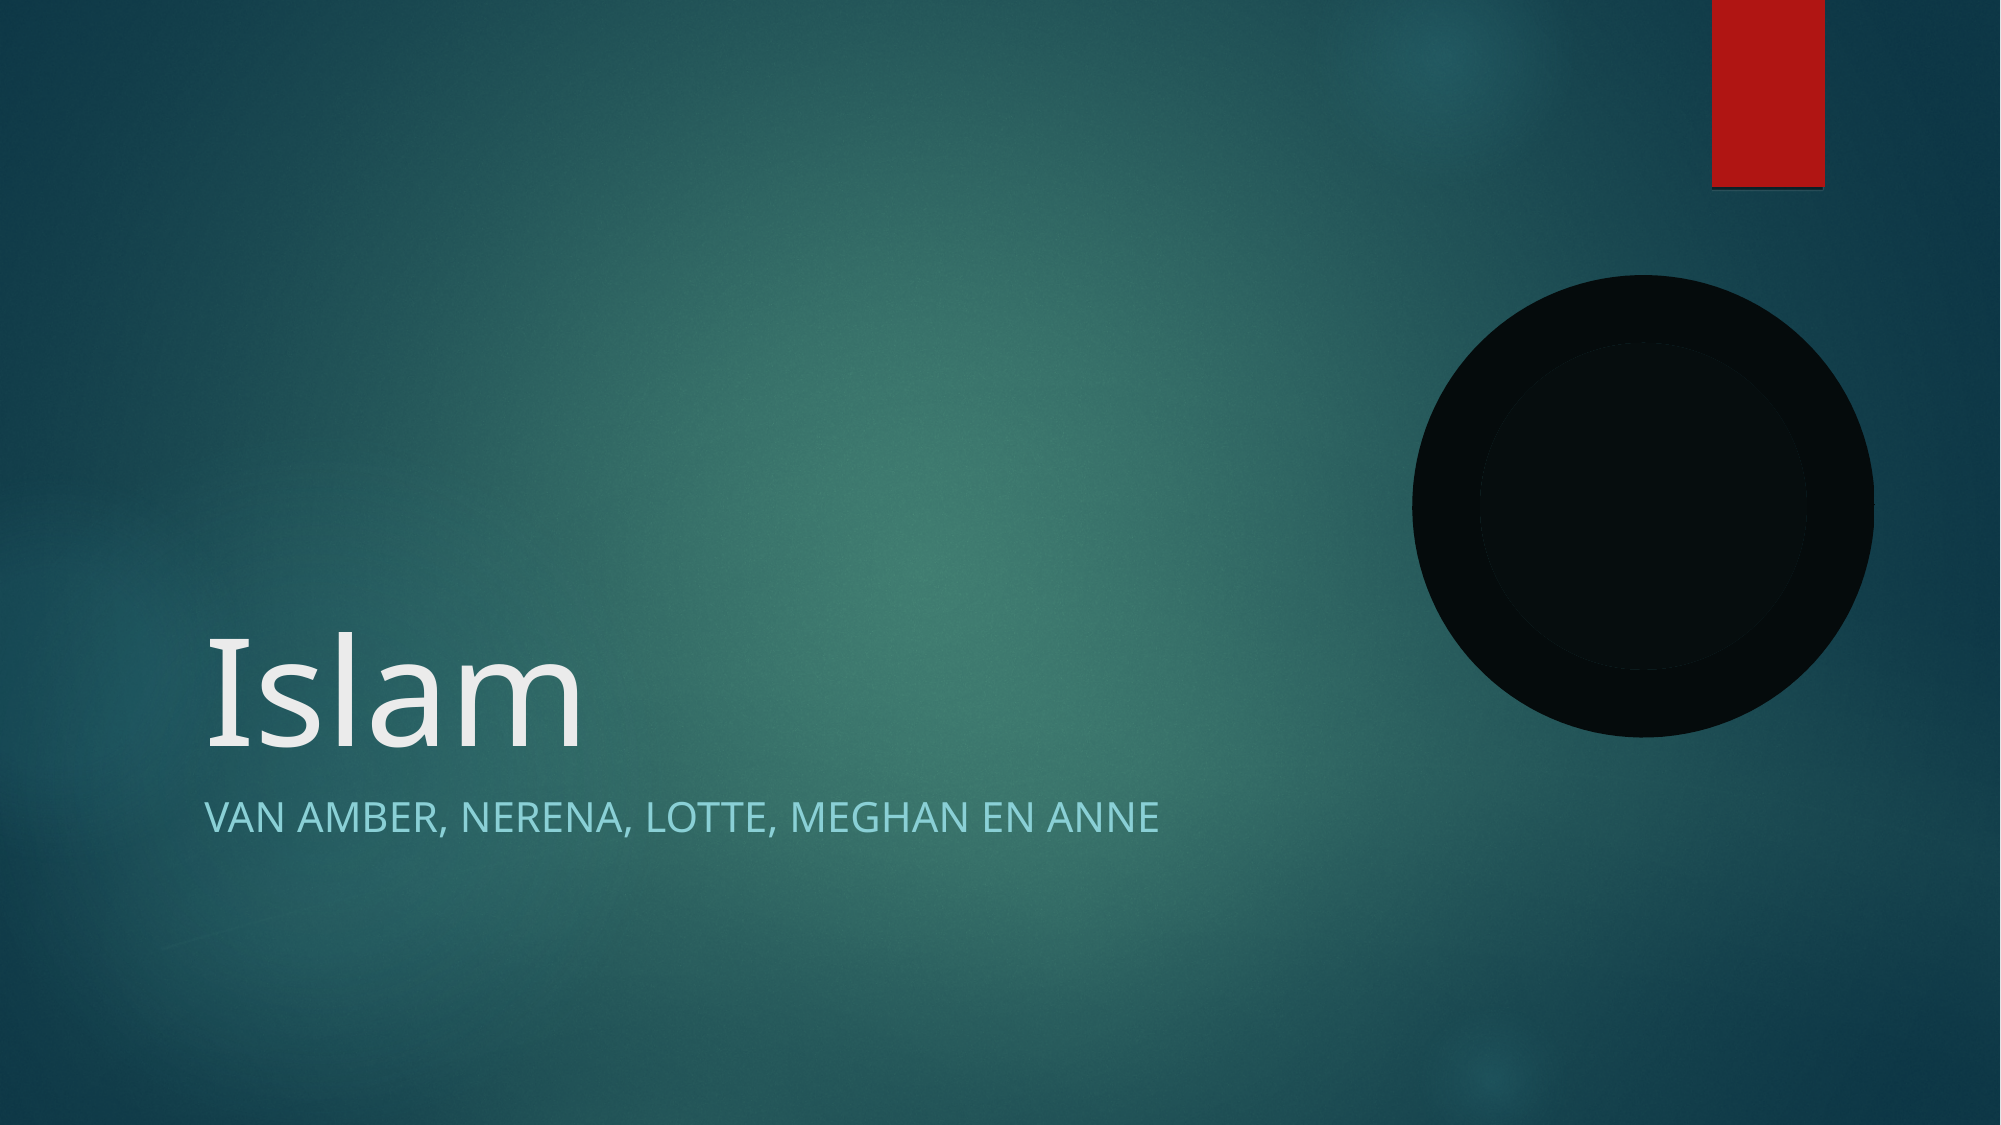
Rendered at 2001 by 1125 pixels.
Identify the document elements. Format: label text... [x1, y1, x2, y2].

subtitle Van Amber, Nerena, Lotte, Meghan en Anne [189, 783, 1638, 926]
title Islam [189, 237, 1638, 783]
